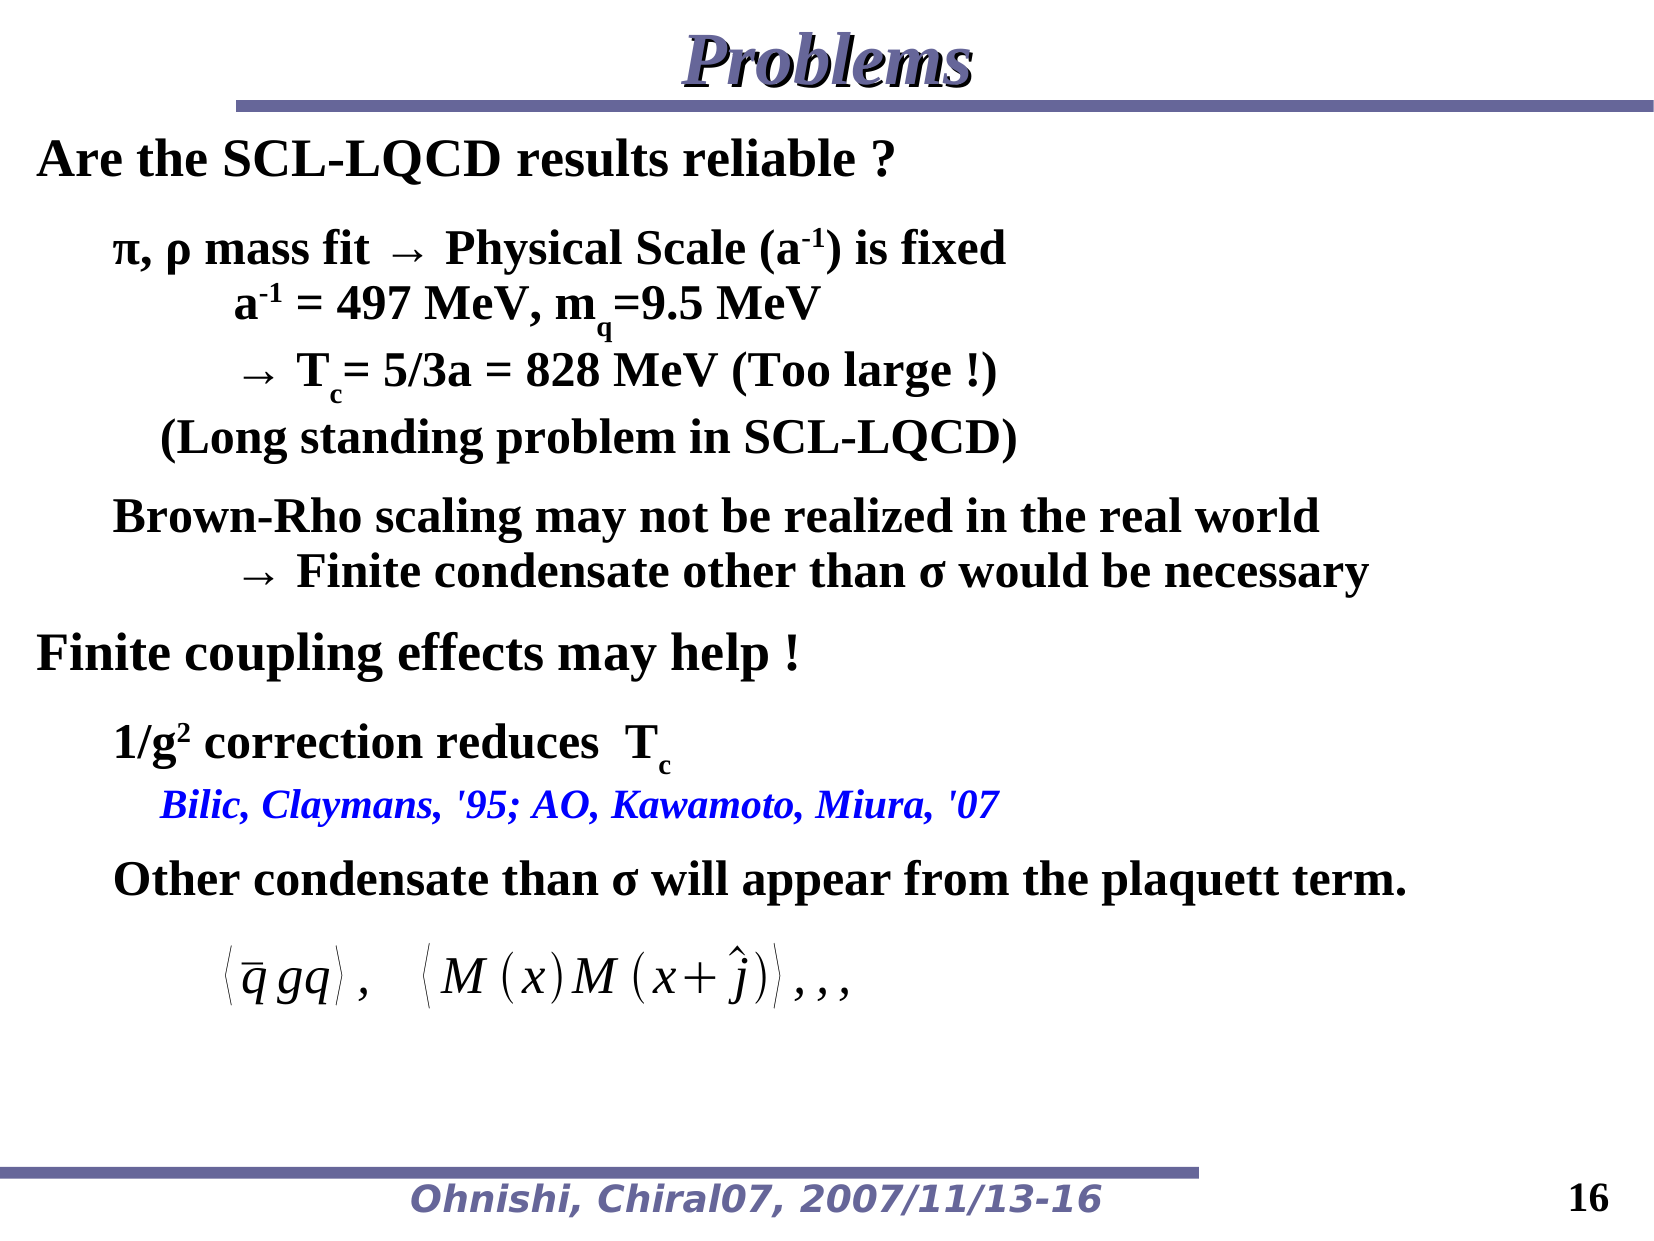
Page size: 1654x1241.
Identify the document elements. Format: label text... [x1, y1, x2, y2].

chart [216, 939, 858, 1011]
list Are the SCL-LQCD results reliable ? π, ρ mass fit → Physical Scale (a-1) is fixed a-1 = 497 MeV, mq=9.5 MeV → Tc= 5/3a = 828 MeV (Too large !) (Long standing problem in SCL-LQCD) Brown-Rho scaling may not be realized in the real world → Finite condensate other than σ would be necessary Finite coupling effects may help ! 1/g2 correction reduces Tc Bilic, Claymans, '95; AO, Kawamoto, Miura, '07 Other condensate than σ will appear from the plaquett term. [18, 127, 1618, 1099]
title Problems [0, 0, 1654, 119]
